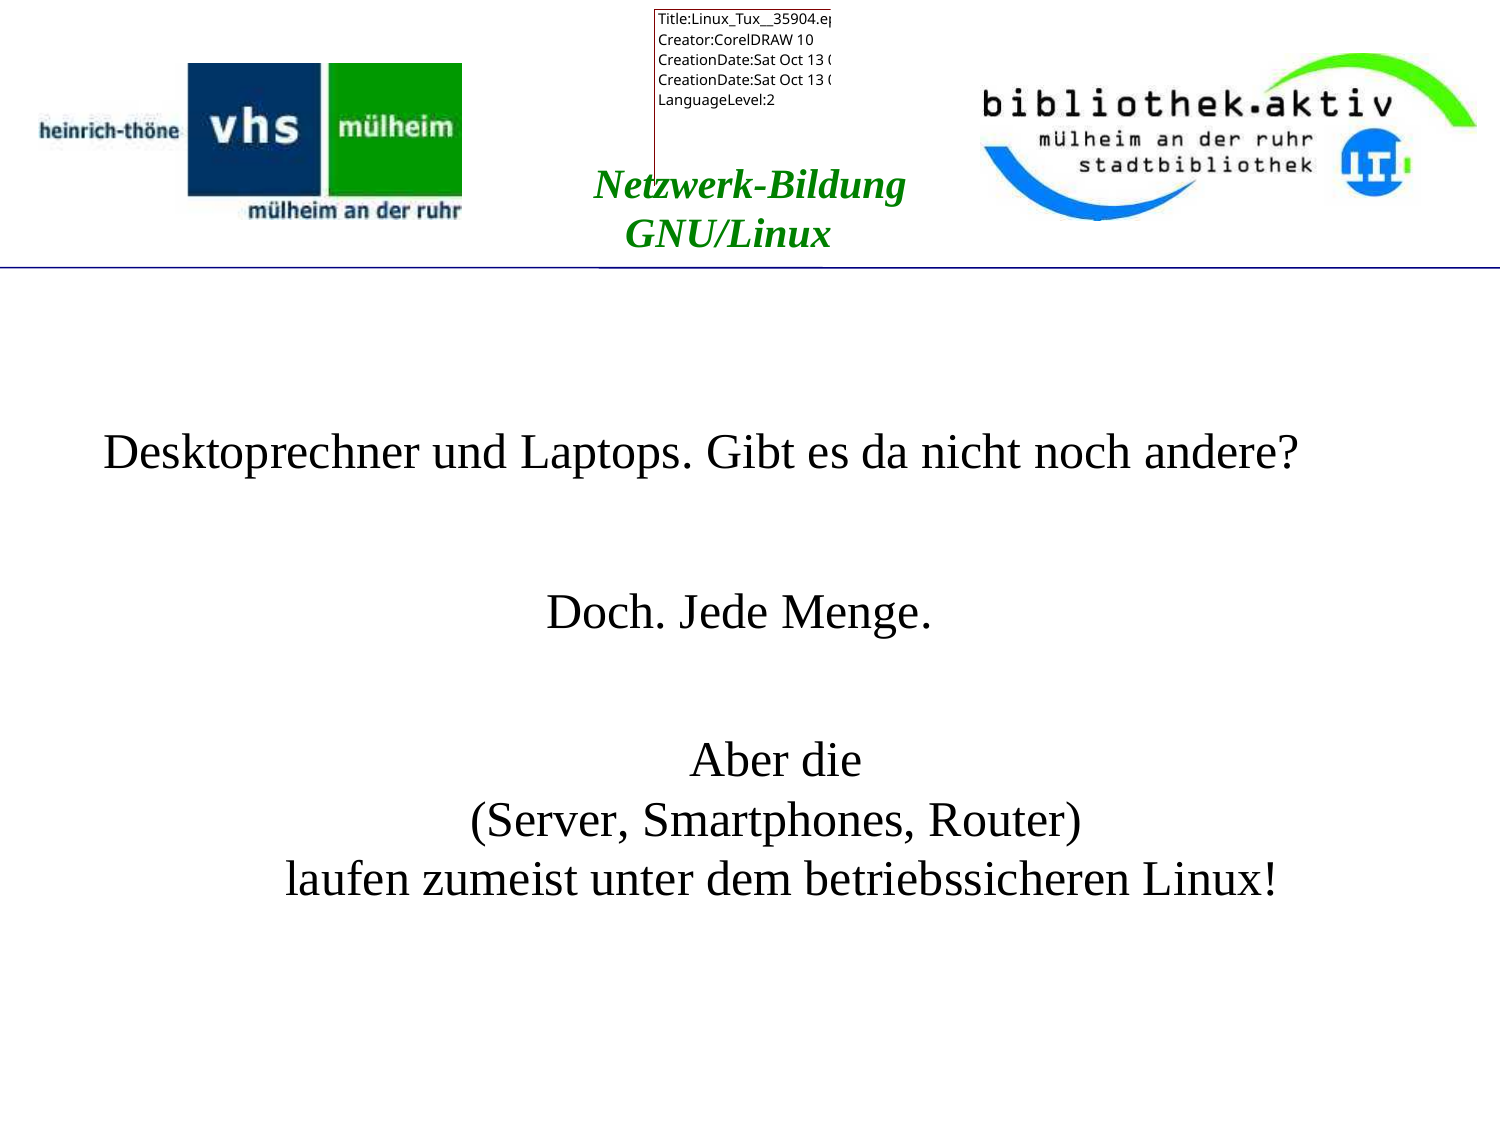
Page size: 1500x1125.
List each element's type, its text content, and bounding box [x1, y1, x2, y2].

picture [653, 8, 831, 151]
text_box Aber die (Server, Smartphones, Router) laufen zumeist unter dem betriebssicheren Linux! [147, 721, 1418, 916]
picture [980, 53, 1477, 221]
text_box Doch. Jede Menge. [531, 573, 975, 680]
text_box Netzwerk-Bildung GNU/Linux [578, 151, 934, 266]
text_box Desktoprechner und Laptops. Gibt es da nicht noch andere? [88, 413, 1418, 502]
picture [38, 63, 462, 220]
